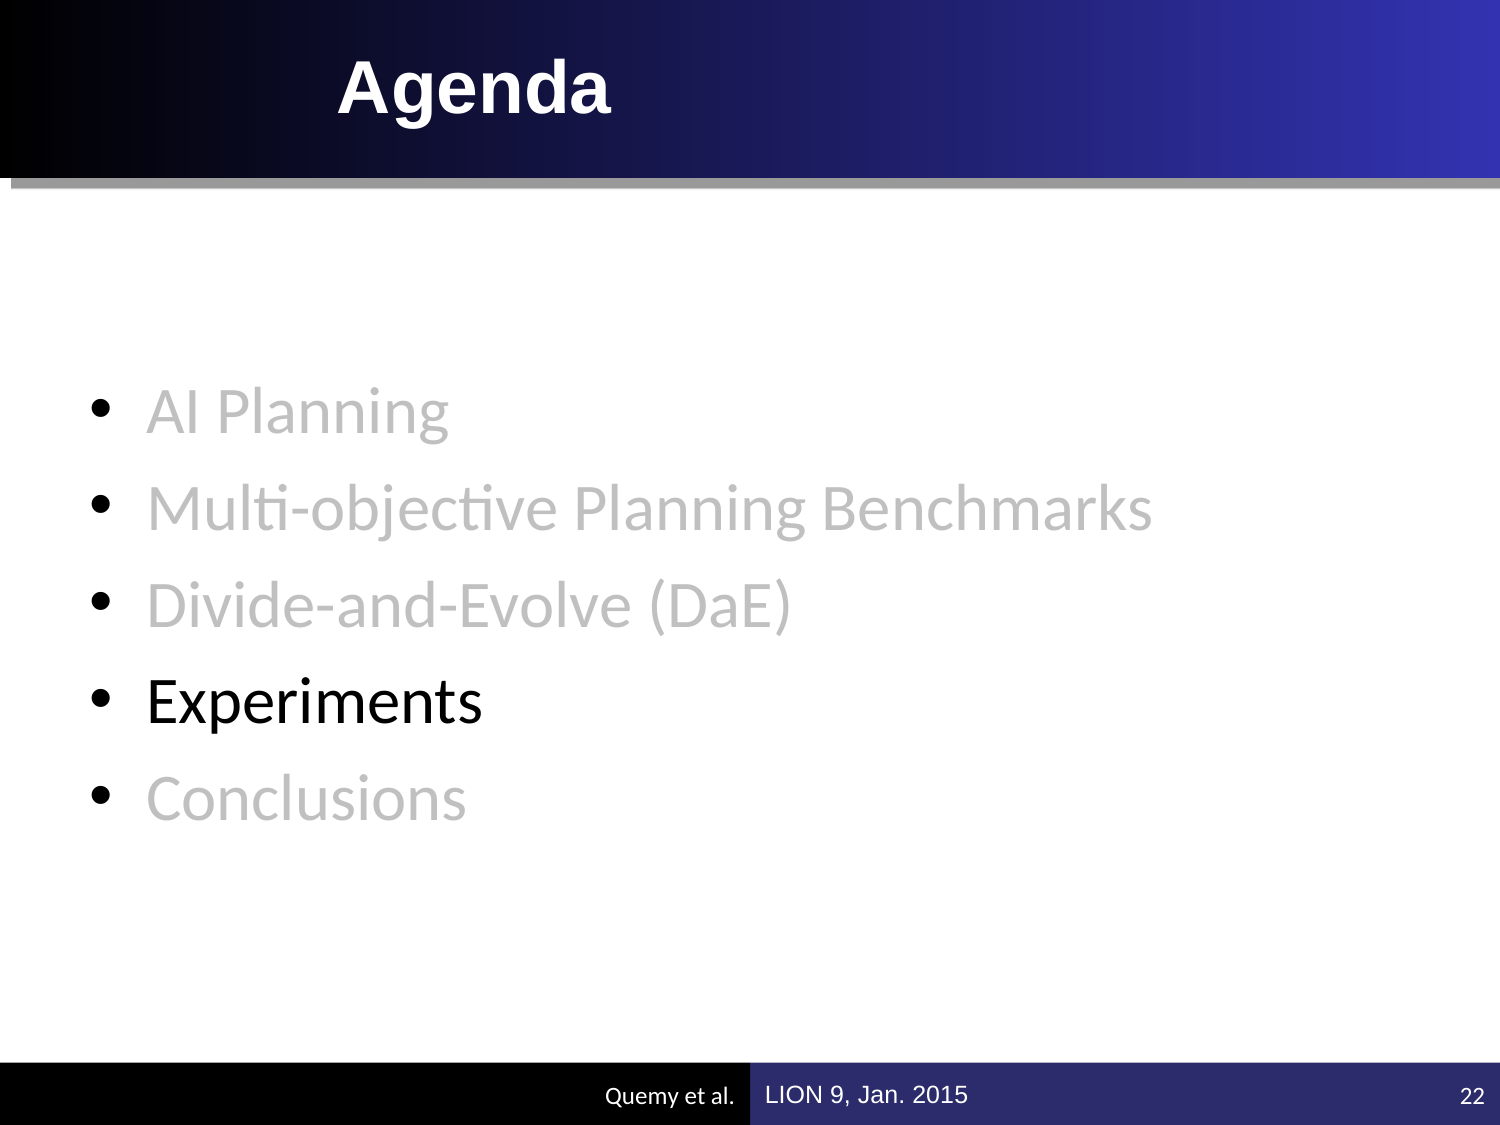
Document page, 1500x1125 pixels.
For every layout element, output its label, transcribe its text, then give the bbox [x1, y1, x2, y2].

text_box Agenda [322, 31, 1214, 137]
list AI Planning Multi-objective Planning Benchmarks Divide-and-Evolve (DaE) Experiments Conclusions [75, 262, 1426, 916]
